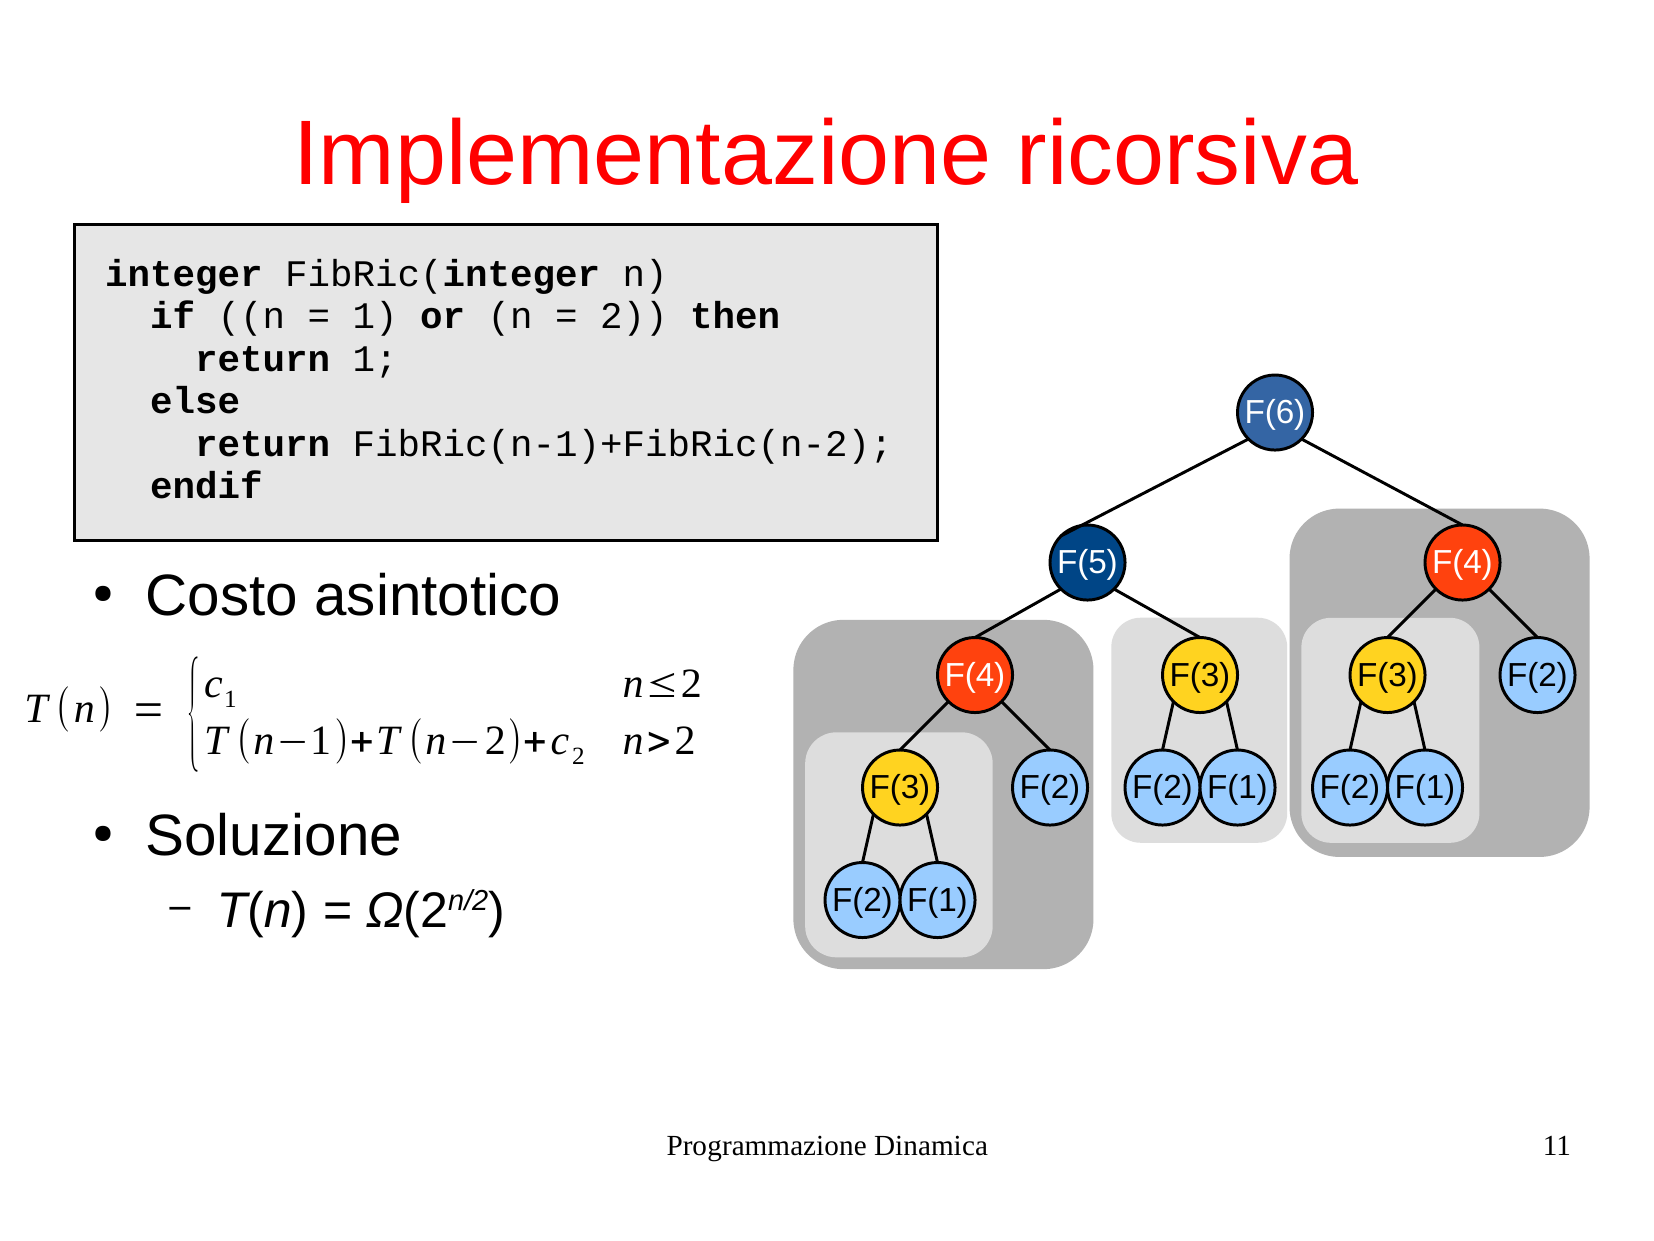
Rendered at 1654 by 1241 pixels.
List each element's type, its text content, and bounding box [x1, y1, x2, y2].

text_box F(3) [1350, 637, 1426, 713]
text_box [865, 817, 935, 891]
text_box F(6) [1237, 375, 1313, 451]
text_box [1352, 704, 1423, 781]
text_box F(5) [1050, 525, 1126, 601]
text_box F(2) [1012, 750, 1088, 826]
title Implementazione ricorsiva [82, 49, 1571, 257]
text_box F(3) [1162, 637, 1238, 713]
text_box [1289, 508, 1590, 857]
text_box [1111, 617, 1288, 843]
text_box F(1) [1200, 750, 1276, 826]
text_box F(2) [1312, 750, 1387, 826]
text_box integer FibRic(integer n) if ((n = 1) or (n = 2)) then return 1; else return FibRic(n-1)+FibRic(n-2); endif [74, 224, 938, 541]
text_box F(2) [825, 862, 900, 938]
text_box [802, 619, 1094, 970]
text_box [1165, 704, 1235, 779]
text_box F(4) [1425, 525, 1501, 601]
text_box F(2) [1500, 637, 1576, 713]
text_box F(1) [900, 862, 976, 938]
text_box F(4) [937, 637, 1013, 713]
text_box F(1) [1387, 750, 1463, 826]
text_box F(2) [1125, 750, 1200, 826]
text_box F(3) [862, 750, 938, 826]
list Costo asintotico Soluzione T(n) = Ω(2n/2) [75, 562, 802, 1051]
chart [18, 655, 711, 775]
